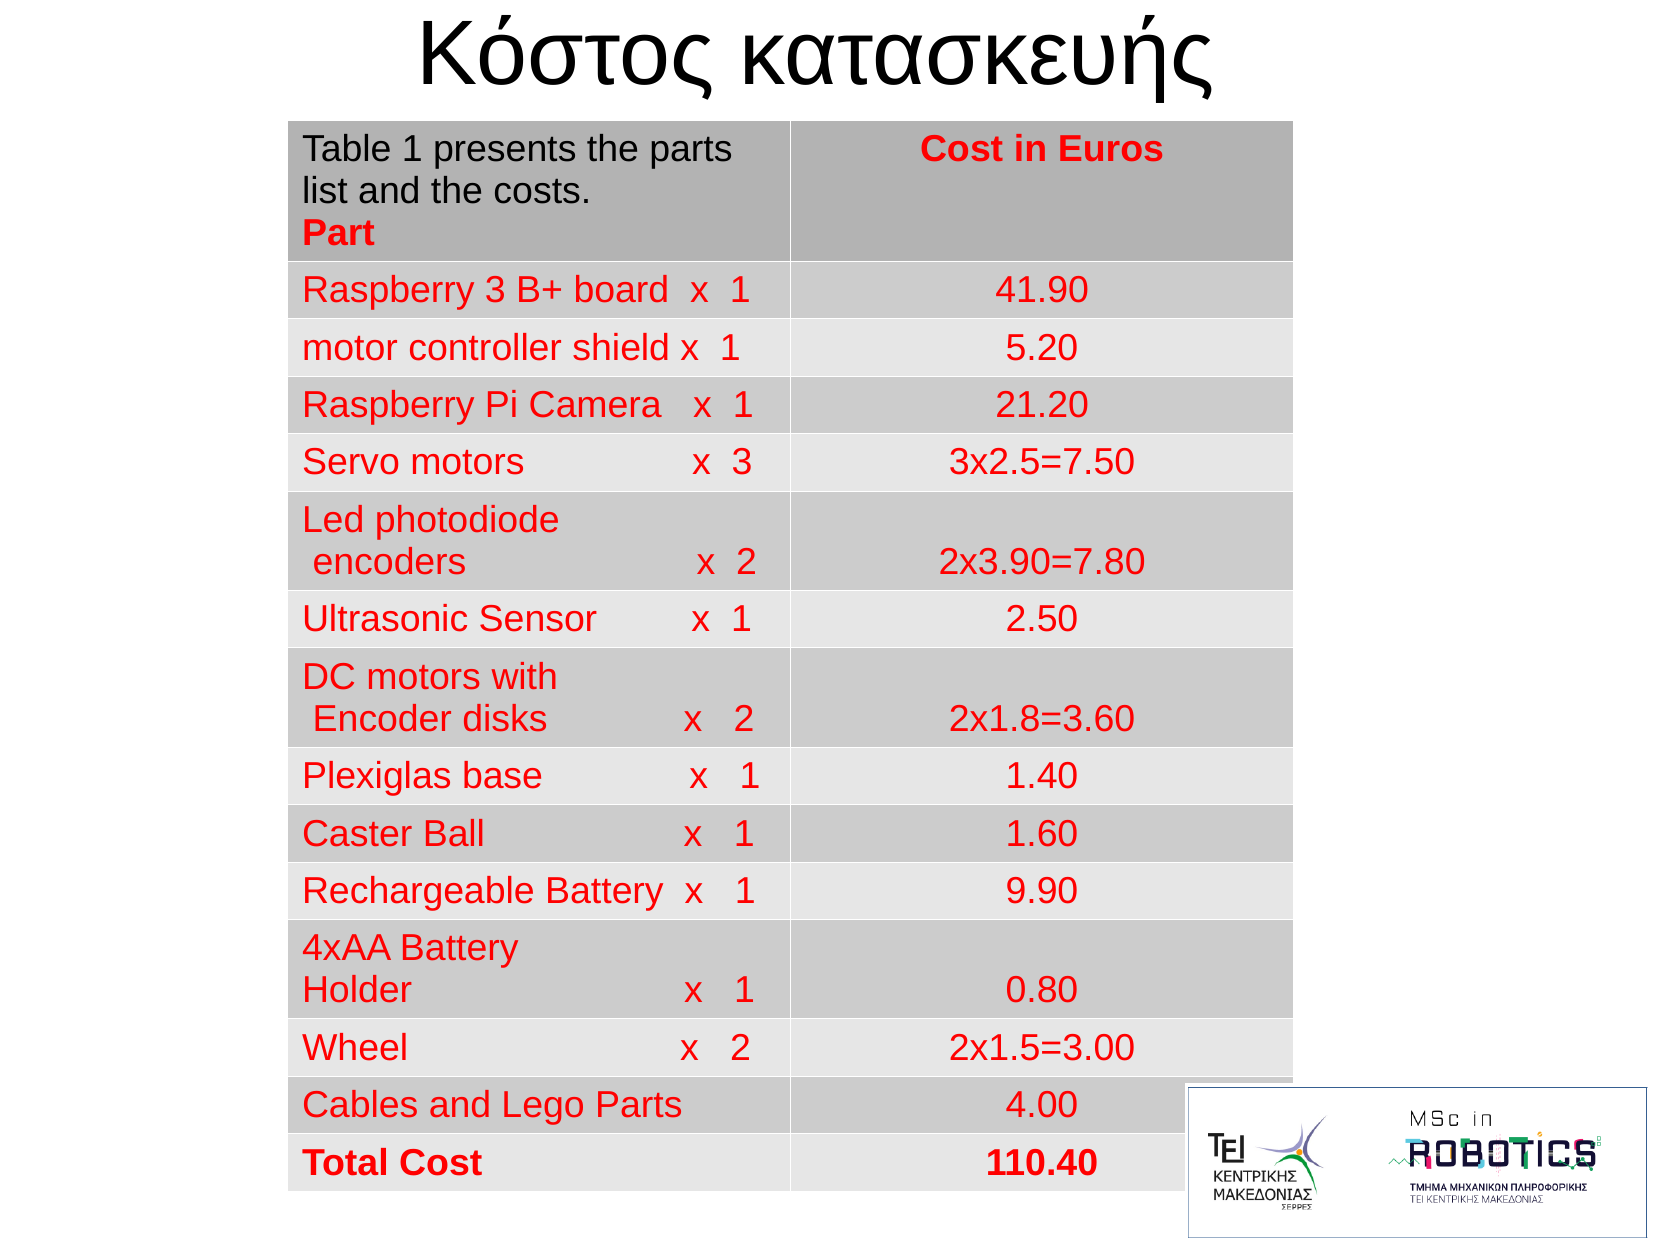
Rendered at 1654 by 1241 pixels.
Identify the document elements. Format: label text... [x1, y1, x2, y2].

table_cell motor controller shield x 1 [288, 319, 790, 376]
table_cell Caster Ball x 1 [288, 805, 790, 862]
table_cell 110.40 [791, 1134, 1185, 1191]
table_cell 3x2.5=7.50 [791, 434, 1293, 491]
table_cell 2x1.8=3.60 [791, 648, 1293, 747]
table_header Table 1 presents the parts list and the costs. Part [288, 121, 790, 261]
table_cell 4xAA Battery Holder x 1 [288, 920, 790, 1018]
table_header Cost in Euros [791, 121, 1293, 261]
table_cell Servo motors x 3 [288, 434, 790, 491]
table_cell 1.40 [791, 748, 1293, 804]
table_cell DC motors with Encoder disks x 2 [288, 648, 790, 747]
table_cell Plexiglas base x 1 [288, 748, 790, 804]
table_cell 2x3.90=7.80 [791, 492, 1293, 590]
table_cell 2.50 [791, 591, 1293, 647]
table_cell 0.80 [791, 920, 1293, 1018]
table_cell 2x1.5=3.00 [791, 1019, 1293, 1076]
table_cell 41.90 [791, 262, 1293, 318]
table_cell 4.00 [791, 1077, 1293, 1133]
title Κόστος κατασκευής [71, 0, 1561, 182]
table_cell 21.20 [791, 377, 1293, 433]
table_cell 9.90 [791, 863, 1293, 919]
picture [1185, 1083, 1650, 1241]
table_cell Led photodiode encoders x 2 [288, 492, 790, 590]
table_cell 5.20 [791, 319, 1293, 376]
table_cell Wheel x 2 [288, 1019, 790, 1076]
table_cell Rechargeable Battery x 1 [288, 863, 790, 919]
table_cell Total Cost [288, 1134, 790, 1191]
table_cell Cables and Lego Parts [288, 1077, 790, 1133]
table_cell Ultrasonic Sensor x 1 [288, 591, 790, 647]
table_cell Raspberry 3 B+ board x 1 [288, 262, 790, 318]
table_cell Raspberry Pi Camera x 1 [288, 377, 790, 433]
table_cell 1.60 [791, 805, 1293, 862]
